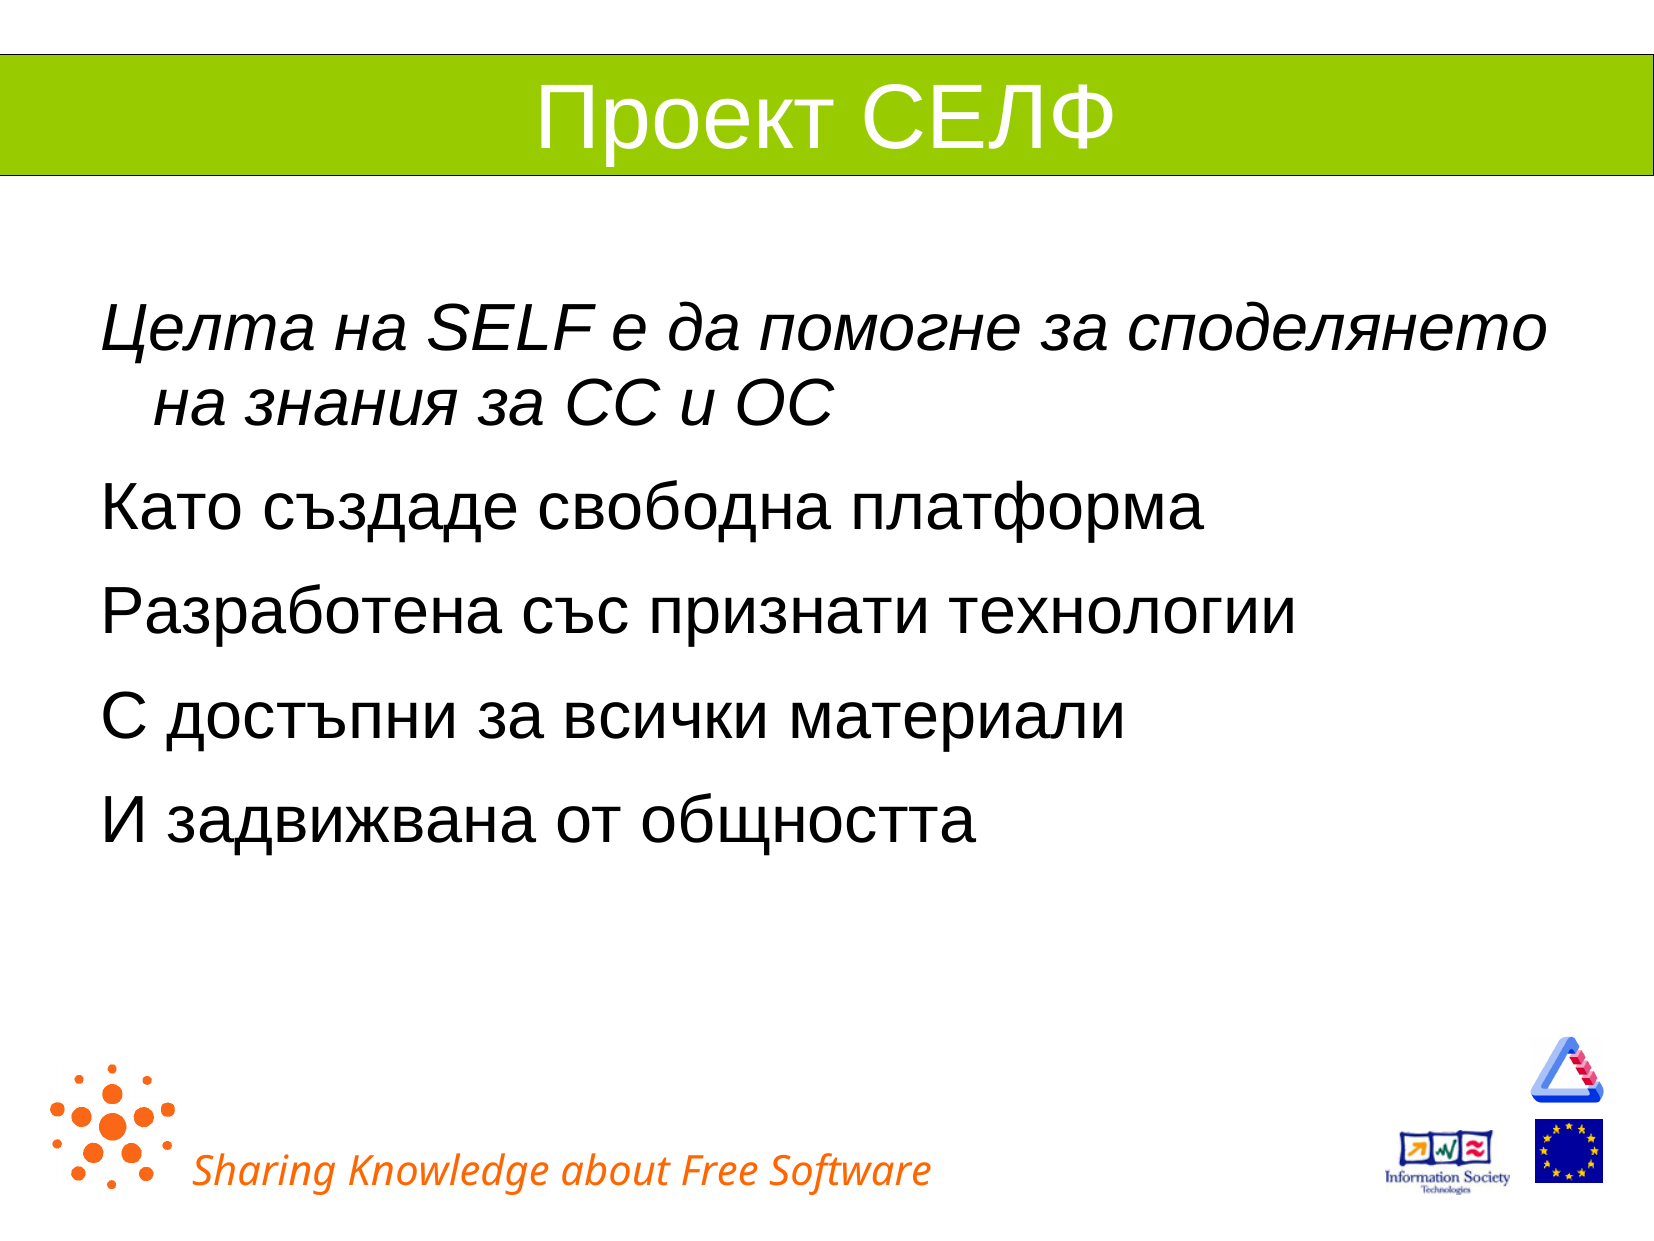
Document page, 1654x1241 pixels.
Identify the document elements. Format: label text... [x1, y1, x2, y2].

picture [1535, 1119, 1603, 1183]
title Проект СЕЛФ [82, 59, 1571, 174]
list Целта на SELF е да помогне за споделянето на знания за СС и ОС Като създаде свободна платформа Разработена със признати технологии С достъпни за всички материали И задвижвана от общността [82, 290, 1571, 1109]
picture [50, 1064, 175, 1189]
picture [1385, 1130, 1510, 1195]
picture [1571, 1036, 1604, 1104]
